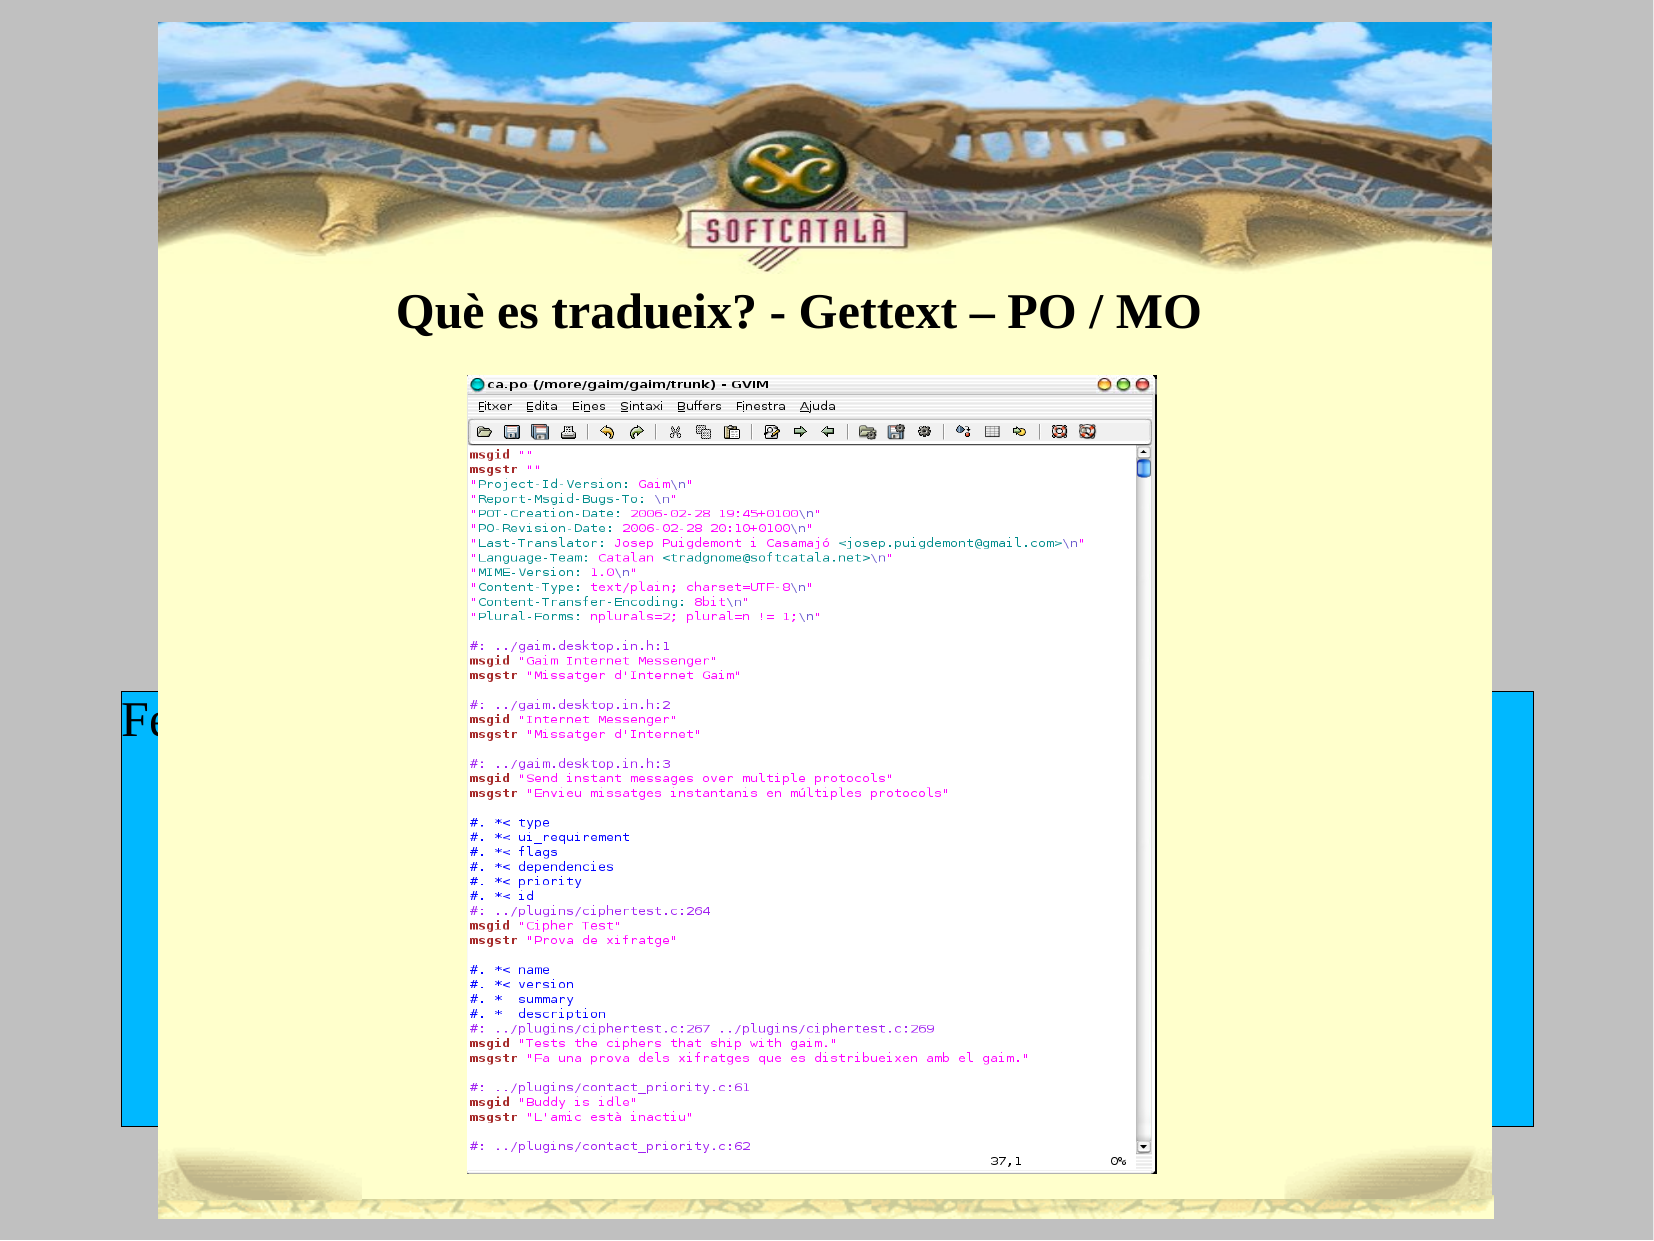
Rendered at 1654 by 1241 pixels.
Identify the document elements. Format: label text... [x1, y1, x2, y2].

text_box [121, 691, 467, 1127]
text_box Què es tradueix? - Gettext – PO / MO [395, 283, 1230, 357]
text_box [1157, 691, 1534, 1127]
picture [158, 22, 1494, 1219]
